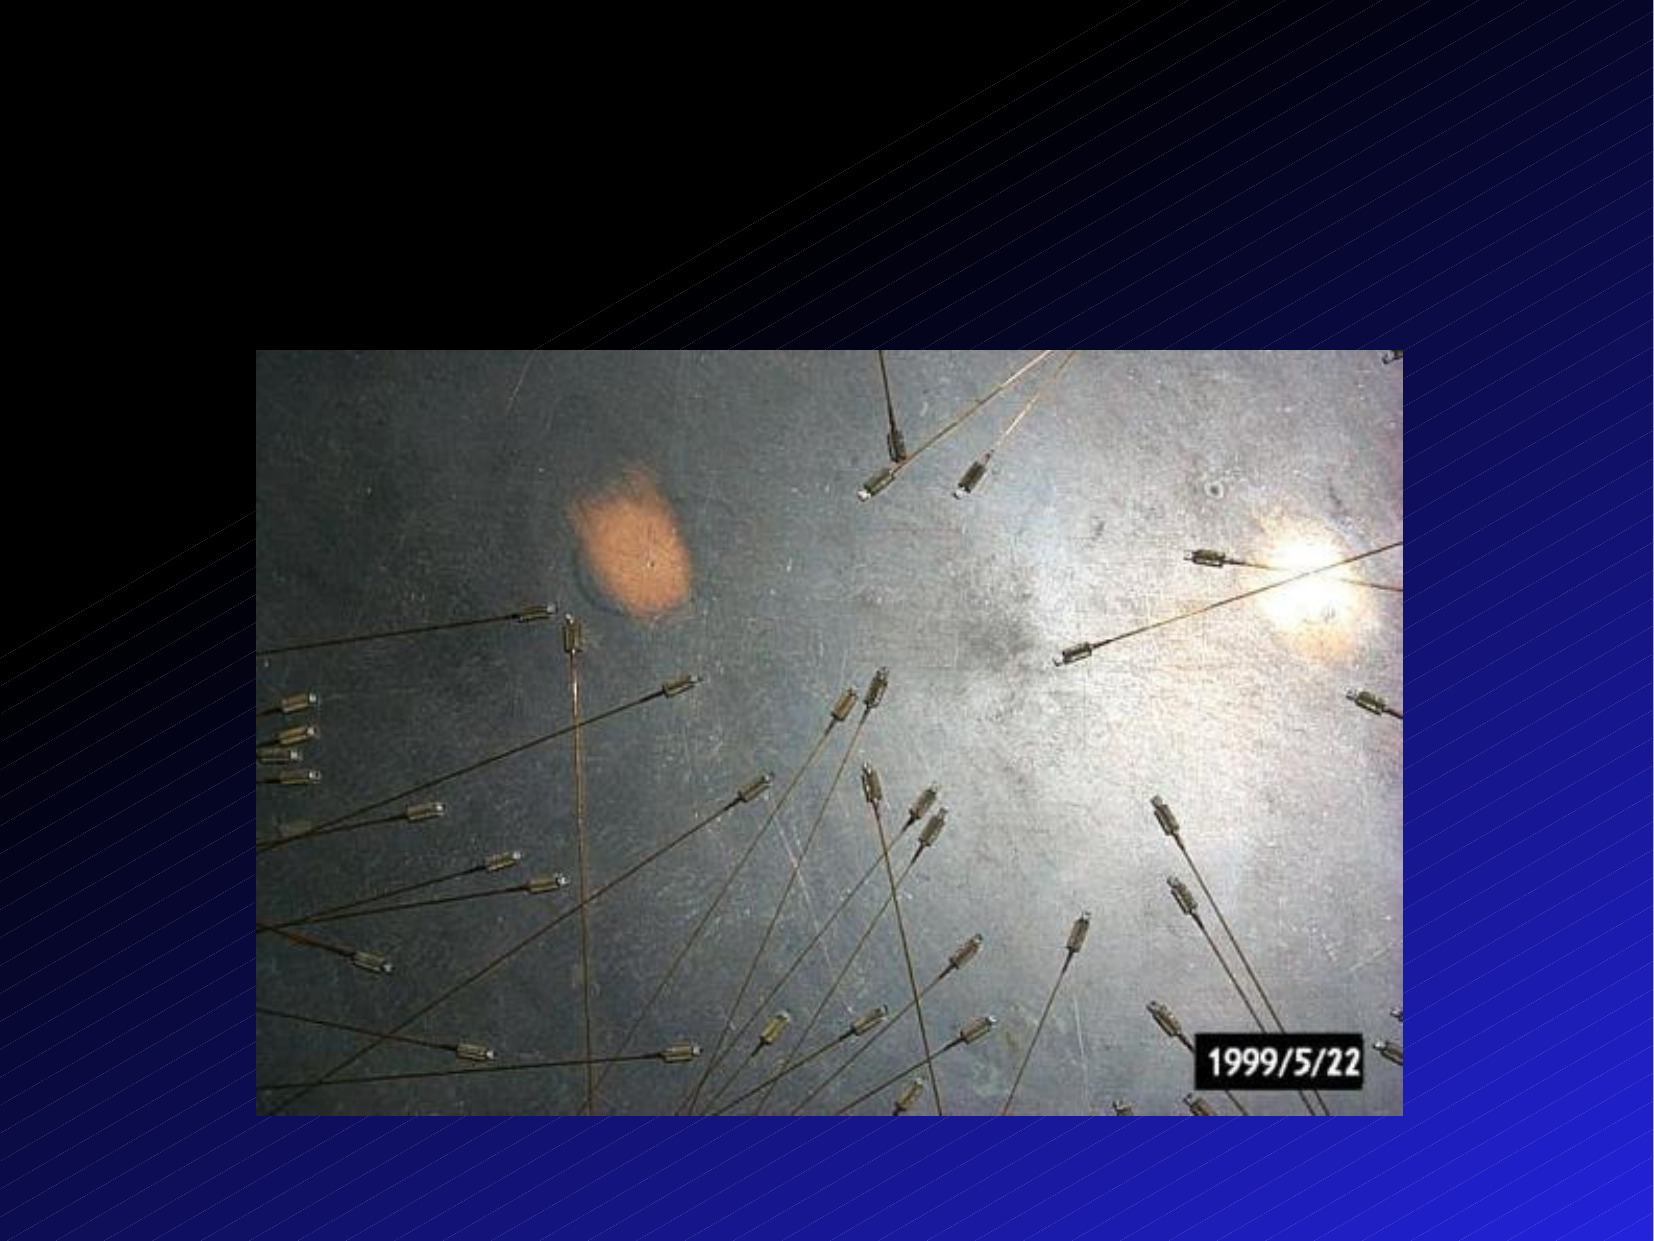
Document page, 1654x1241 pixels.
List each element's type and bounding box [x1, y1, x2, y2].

picture [256, 350, 1403, 1116]
